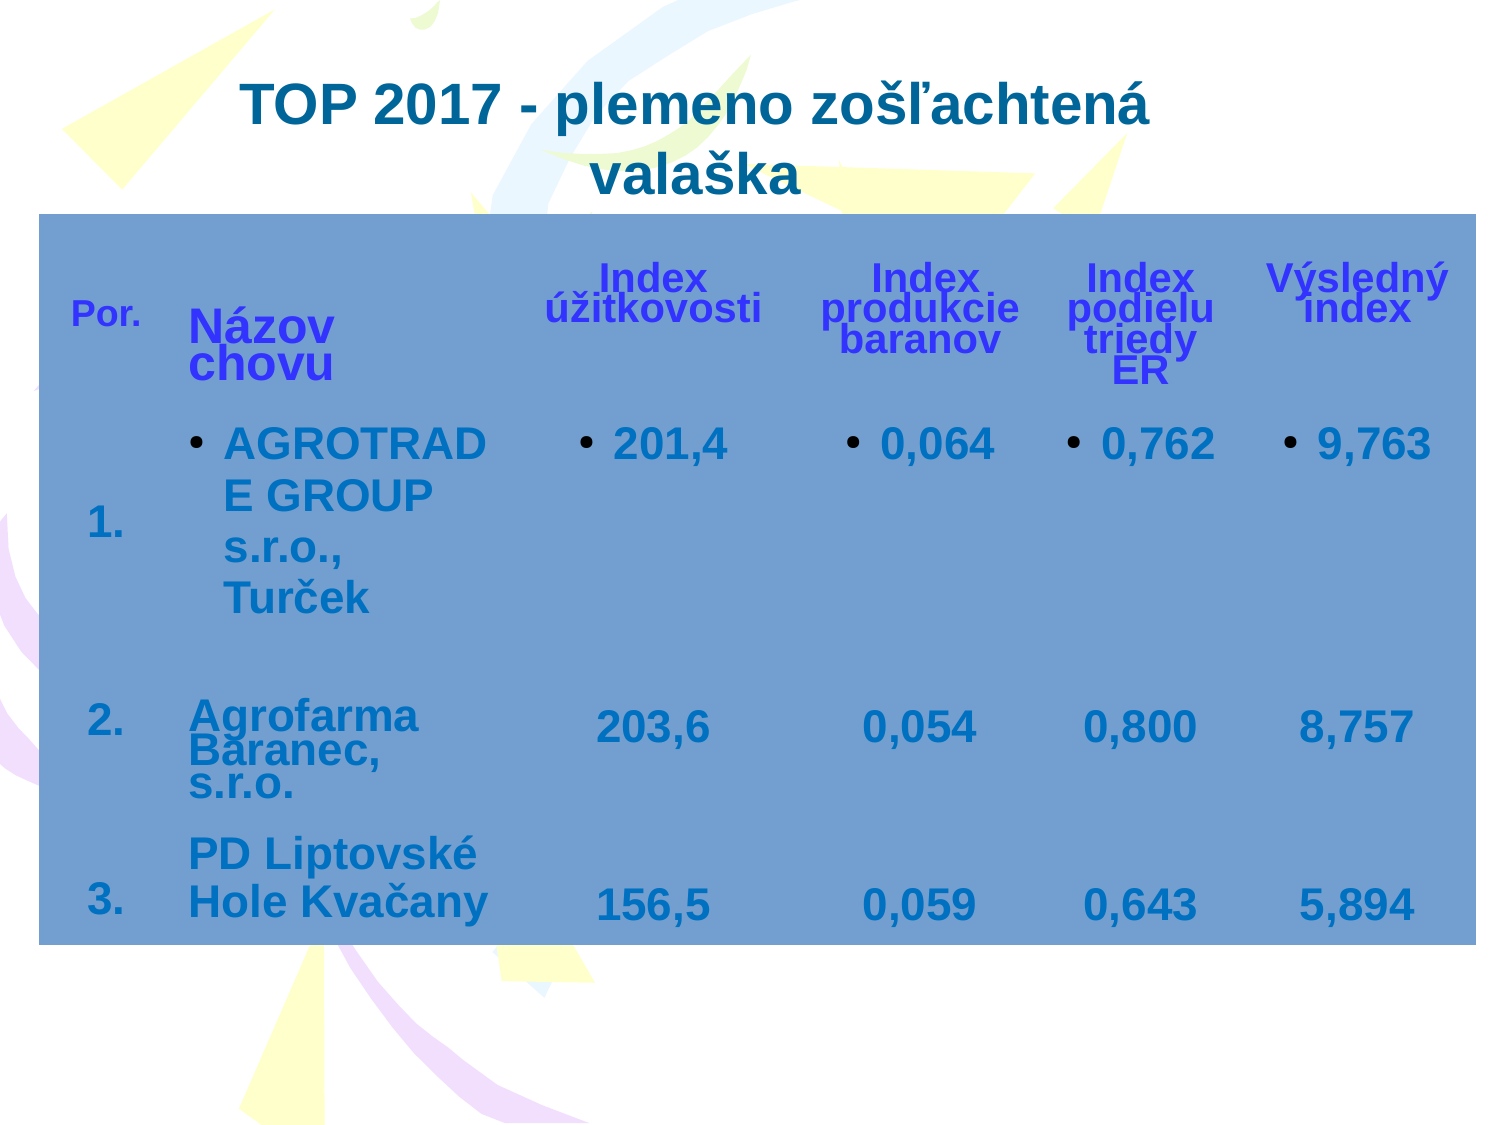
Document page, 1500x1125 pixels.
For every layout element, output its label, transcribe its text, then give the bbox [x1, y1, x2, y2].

table_header Názov chovu [174, 214, 509, 411]
table_cell 8,757 [1239, 646, 1476, 824]
table_header Index podielu triedy ER [1043, 214, 1239, 411]
table_cell 2. [39, 646, 174, 824]
table_header Por. [39, 214, 174, 411]
table_header Index úžitkovosti [509, 214, 798, 411]
table_cell 3. [39, 824, 174, 945]
text_box TOP 2017 - plemeno zošľachtená valaška [199, 58, 1192, 214]
table_cell 5,894 [1239, 824, 1476, 945]
table_header Výsledný index [1239, 214, 1476, 411]
table_cell 0,064 [798, 411, 1043, 646]
table_cell 0,643 [1043, 824, 1239, 945]
table_cell 0,800 [1043, 646, 1239, 824]
table_cell Agrofarma Baranec, s.r.o. [174, 646, 509, 824]
table_cell 0,054 [798, 646, 1043, 824]
table_cell 156,5 [509, 824, 798, 945]
table_cell PD Liptovské Hole Kvačany [174, 824, 509, 945]
table_cell 9,763 [1239, 411, 1476, 646]
table_cell 0,059 [798, 824, 1043, 945]
table_cell AGROTRADE GROUP s.r.o., Turček [174, 411, 509, 646]
table_cell 0,762 [1043, 411, 1239, 646]
table_cell 203,6 [509, 646, 798, 824]
table_cell 1. [39, 411, 174, 646]
table_header Index produkcie baranov [798, 214, 1043, 411]
table_cell 201,4 [509, 411, 798, 646]
